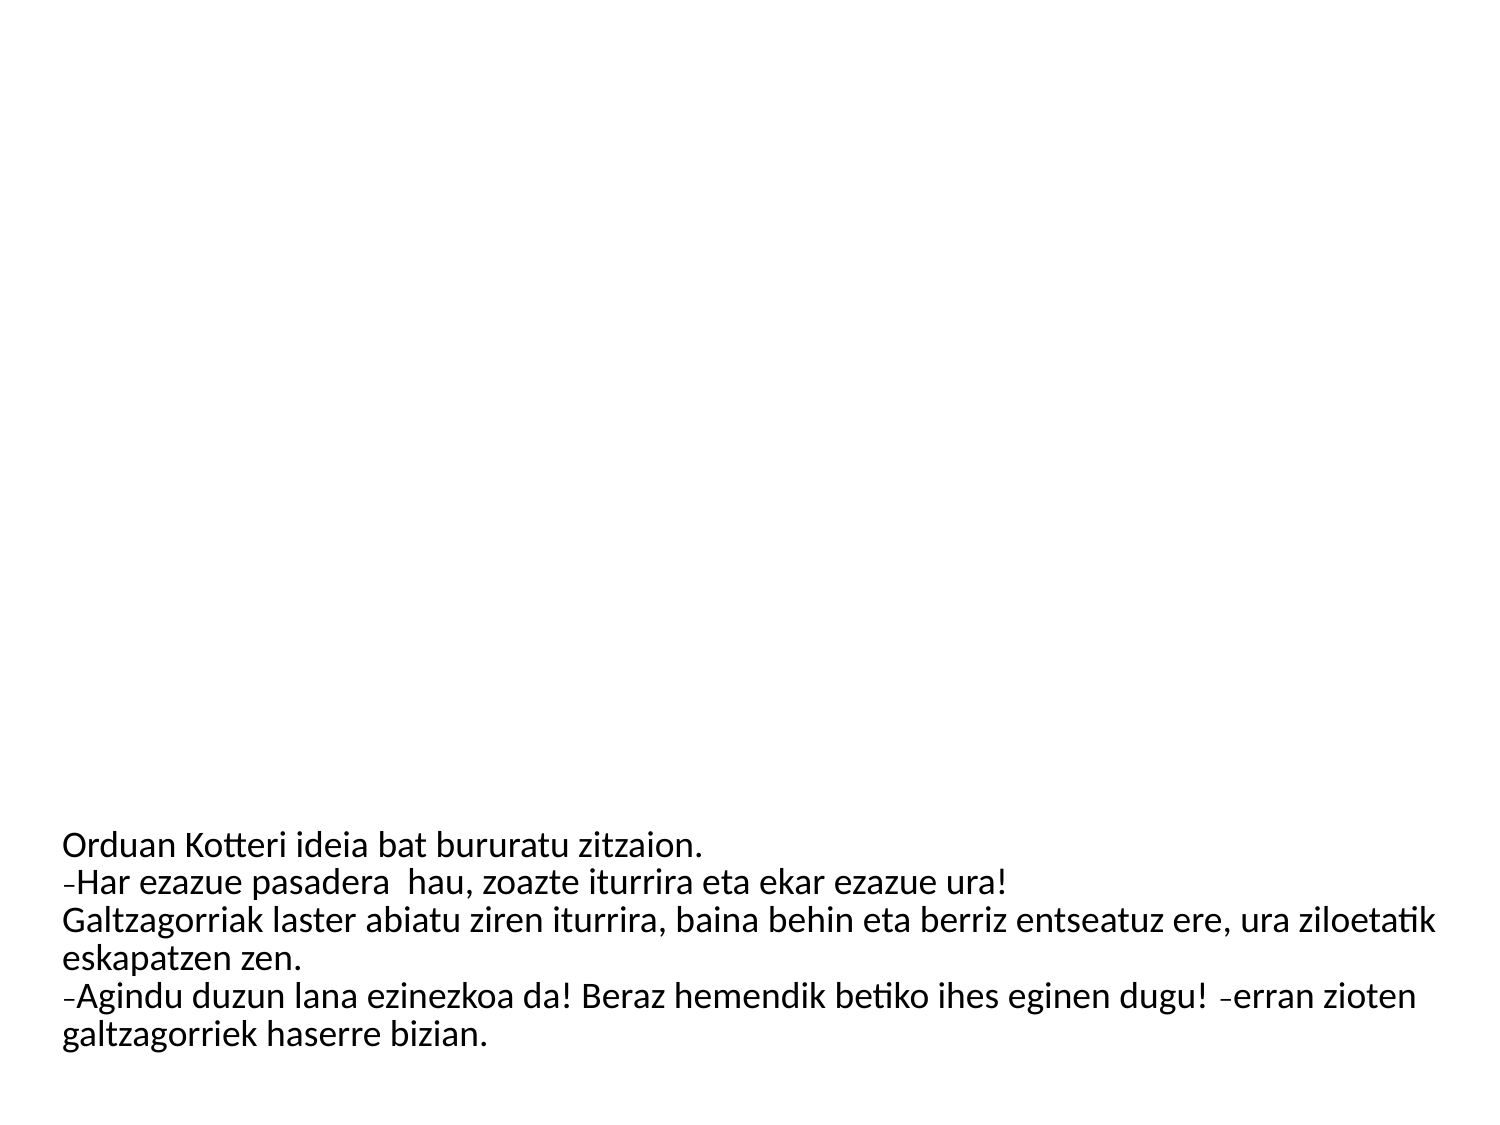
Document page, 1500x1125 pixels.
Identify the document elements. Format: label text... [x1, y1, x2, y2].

text_box Orduan Kotteri ideia bat bururatu zitzaion. –Har ezazue pasadera hau, zoazte iturrira eta ekar ezazue ura! Galtzagorriak laster abiatu ziren iturrira, baina behin eta berriz entseatuz ere, ura ziloetatik eskapatzen zen. –Agindu duzun lana ezinezkoa da! Beraz hemendik betiko ihes eginen dugu! –erran zioten galtzagorriek haserre bizian. [47, 821, 1453, 1063]
